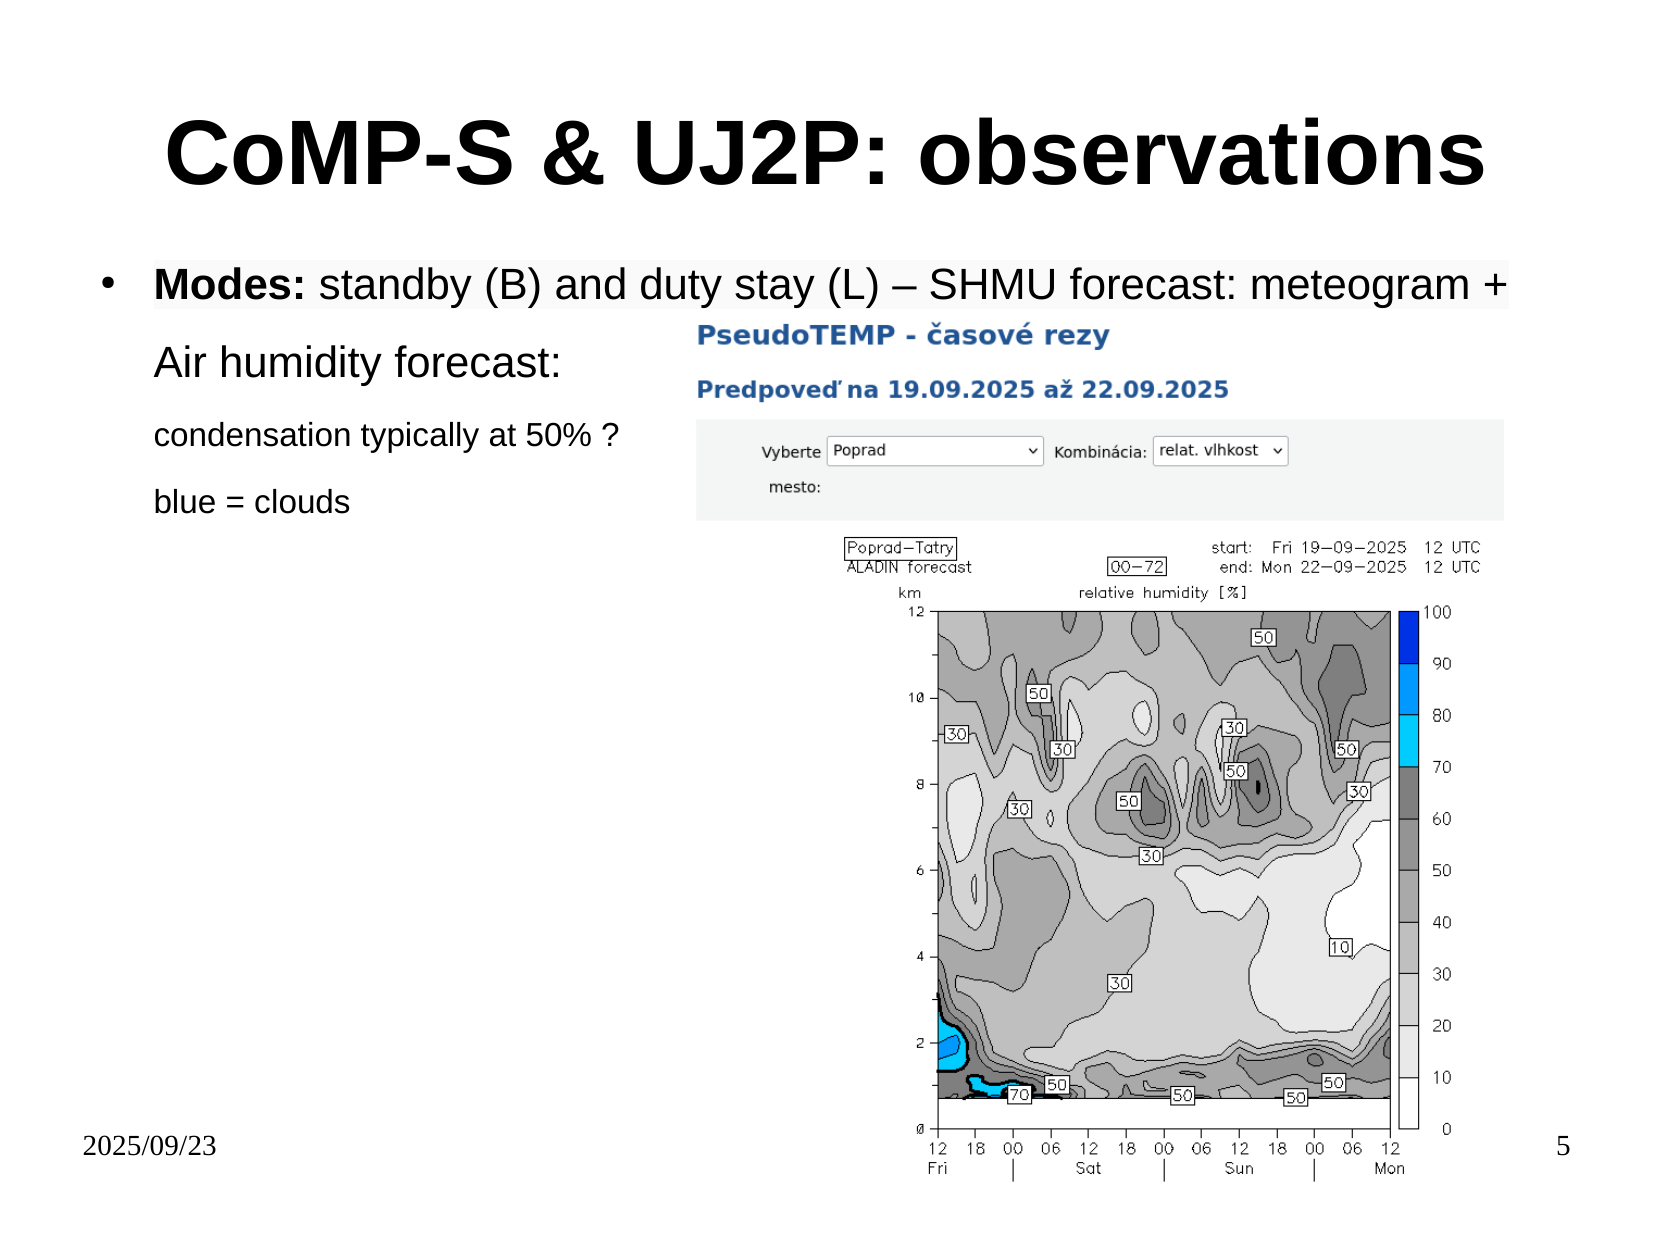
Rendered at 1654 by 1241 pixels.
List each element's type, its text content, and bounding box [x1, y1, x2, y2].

title CoMP-S & UJ2P: observations [82, 49, 1571, 257]
list Modes: standby (B) and duty stay (L) – SHMU forecast: meteogram + Air humidity forecast: condensation typically at 50% ? blue = clouds [82, 183, 1546, 1126]
picture [693, 312, 1504, 1211]
